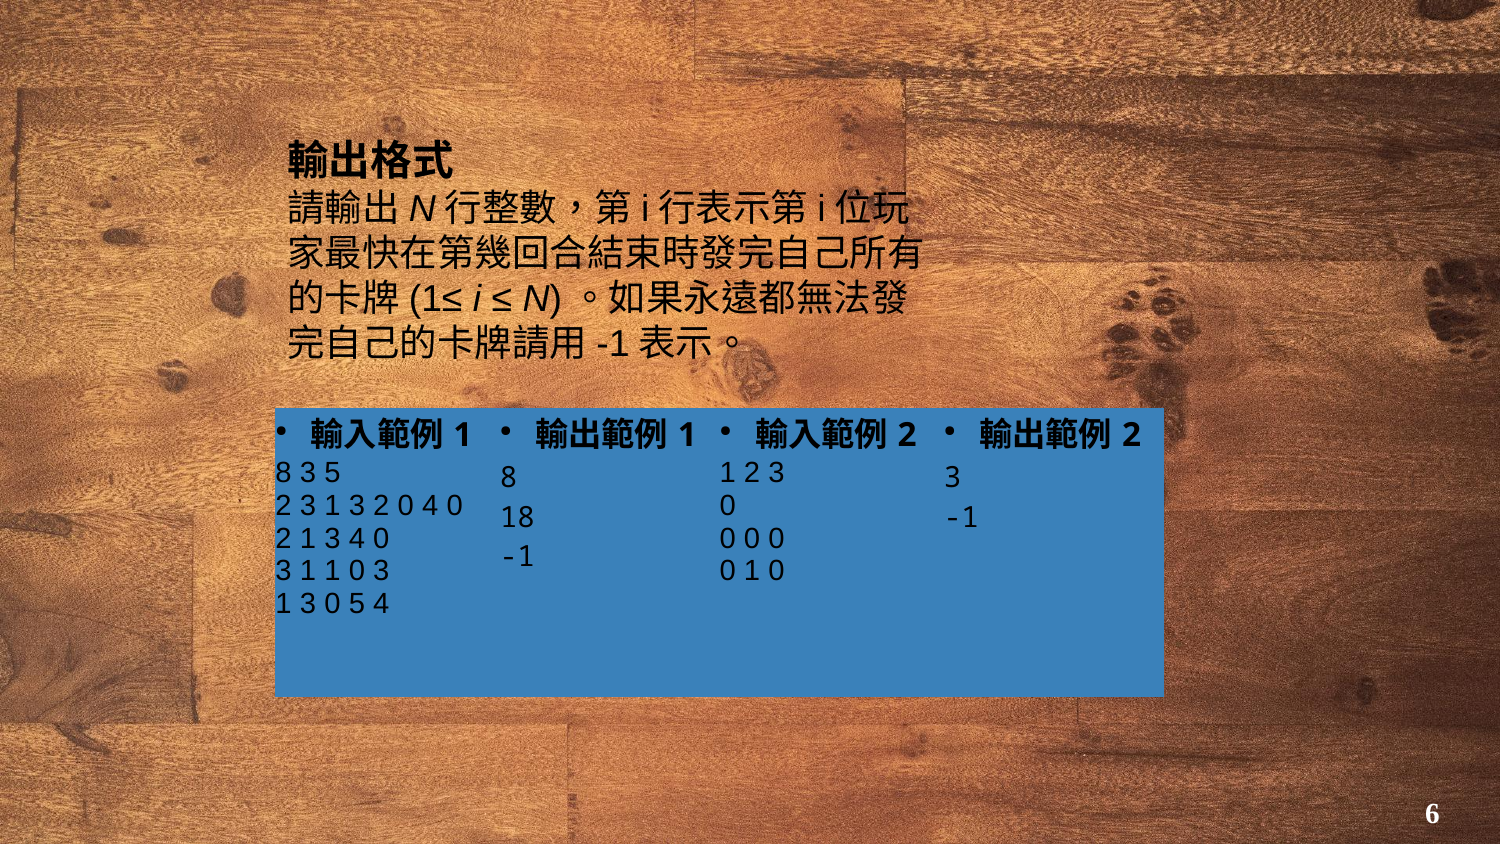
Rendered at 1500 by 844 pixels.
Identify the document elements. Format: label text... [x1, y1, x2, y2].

table_header 輸入範例2 1 2 3 0 0 0 0 0 1 0 [720, 408, 944, 697]
table_header 輸入範例1 8 3 5 2 3 1 3 2 0 4 0 2 1 3 4 0 3 1 1 0 3 1 3 0 5 4 [275, 408, 500, 697]
slide_number 6 [1410, 779, 1500, 844]
table_header 輸出範例1 8 18 -1 [500, 408, 720, 697]
table_header 輸出範例2 3 -1 [944, 408, 1164, 697]
text_box 輸出格式 請輸出N行整數，第i行表示第i位玩家最快在第幾回合結束時發完自己所有的卡牌(1≤ i ≤ N)。如果永遠都無法發完自己的卡牌請用-1表示。 [272, 102, 961, 417]
